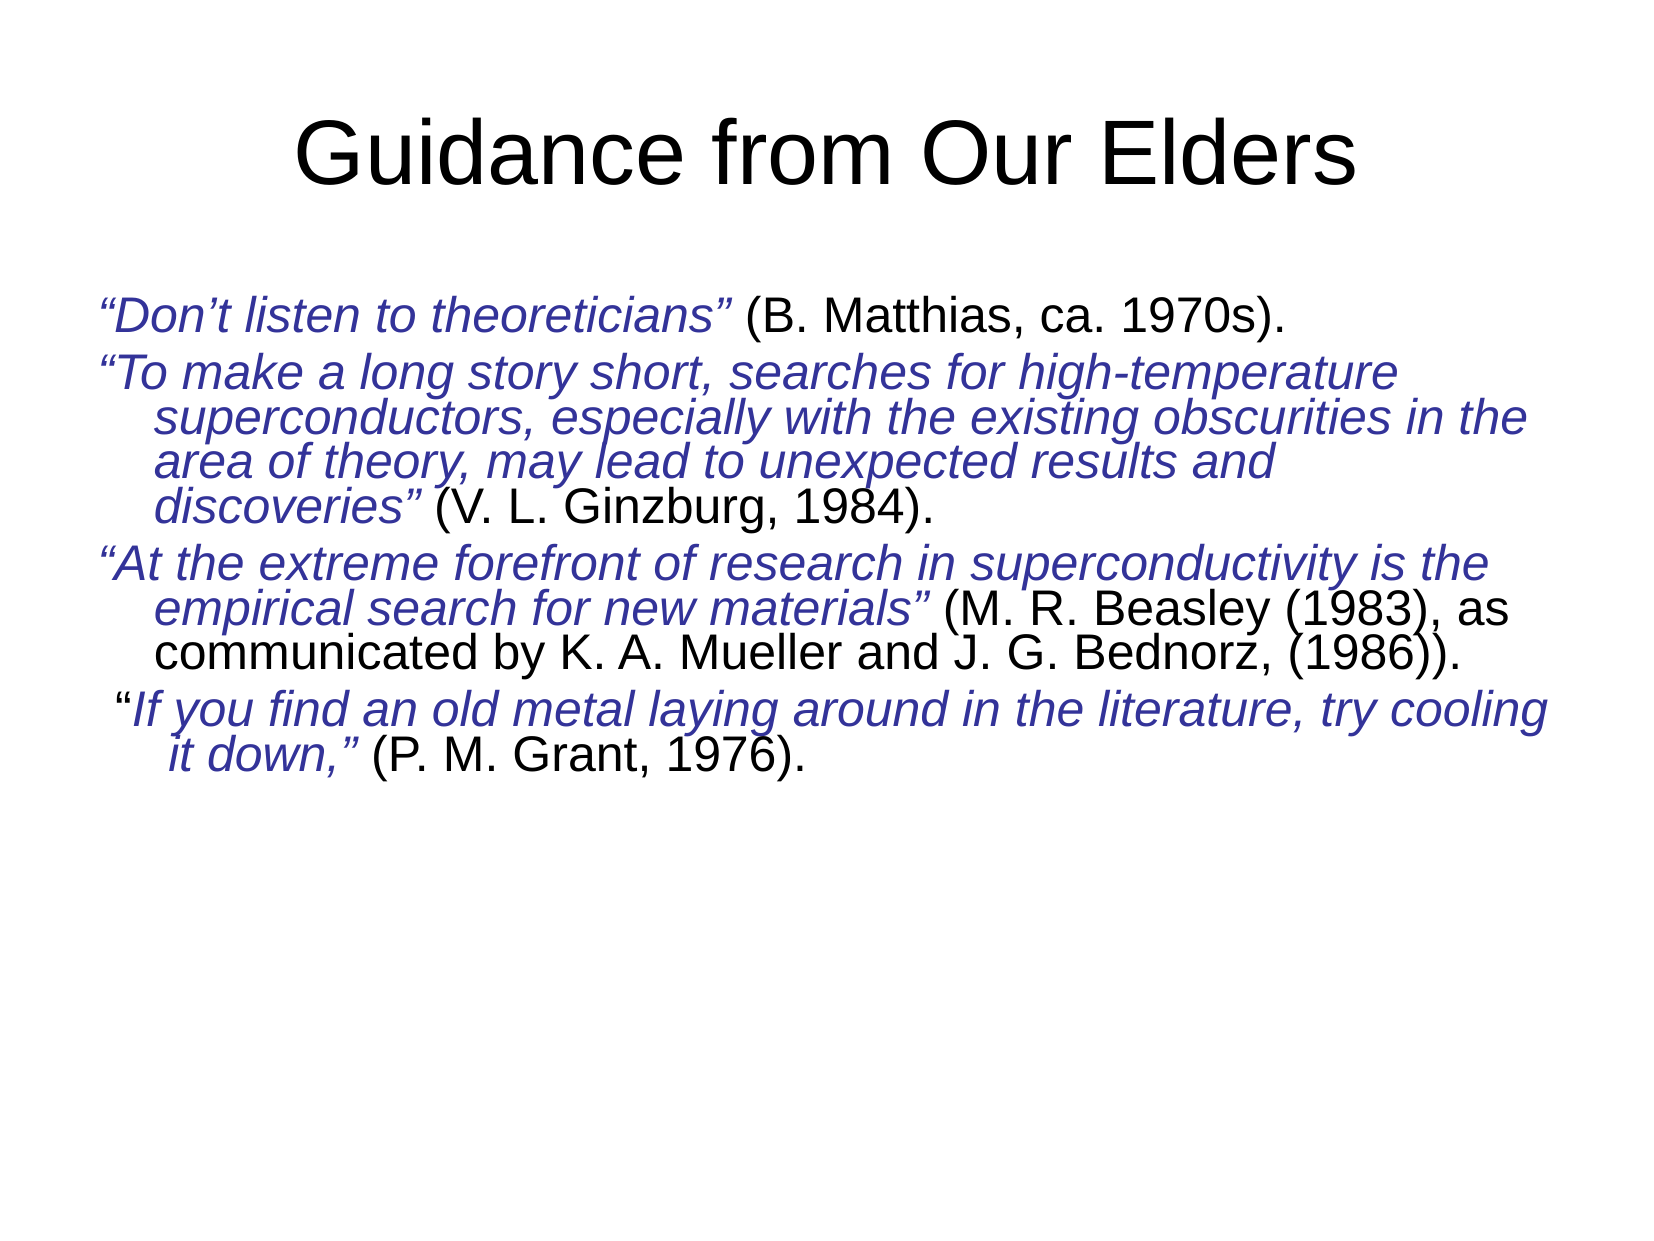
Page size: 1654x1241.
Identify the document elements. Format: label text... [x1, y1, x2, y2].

title Guidance from Our Elders [82, 49, 1571, 257]
list “Don’t listen to theoreticians” (B. Matthias, ca. 1970s). “To make a long story short, searches for high-temperature superconductors, especially with the existing obscurities in the area of theory, may lead to unexpected results and discoveries” (V. L. Ginzburg, 1984). “At the extreme forefront of research in superconductivity is the empirical search for new materials” (M. R. Beasley (1983), as communicated by K. A. Mueller and J. G. Bednorz, (1986)). “If you find an old metal laying around in the literature, try cooling it down,” (P. M. Grant, 1976). [82, 289, 1571, 1108]
